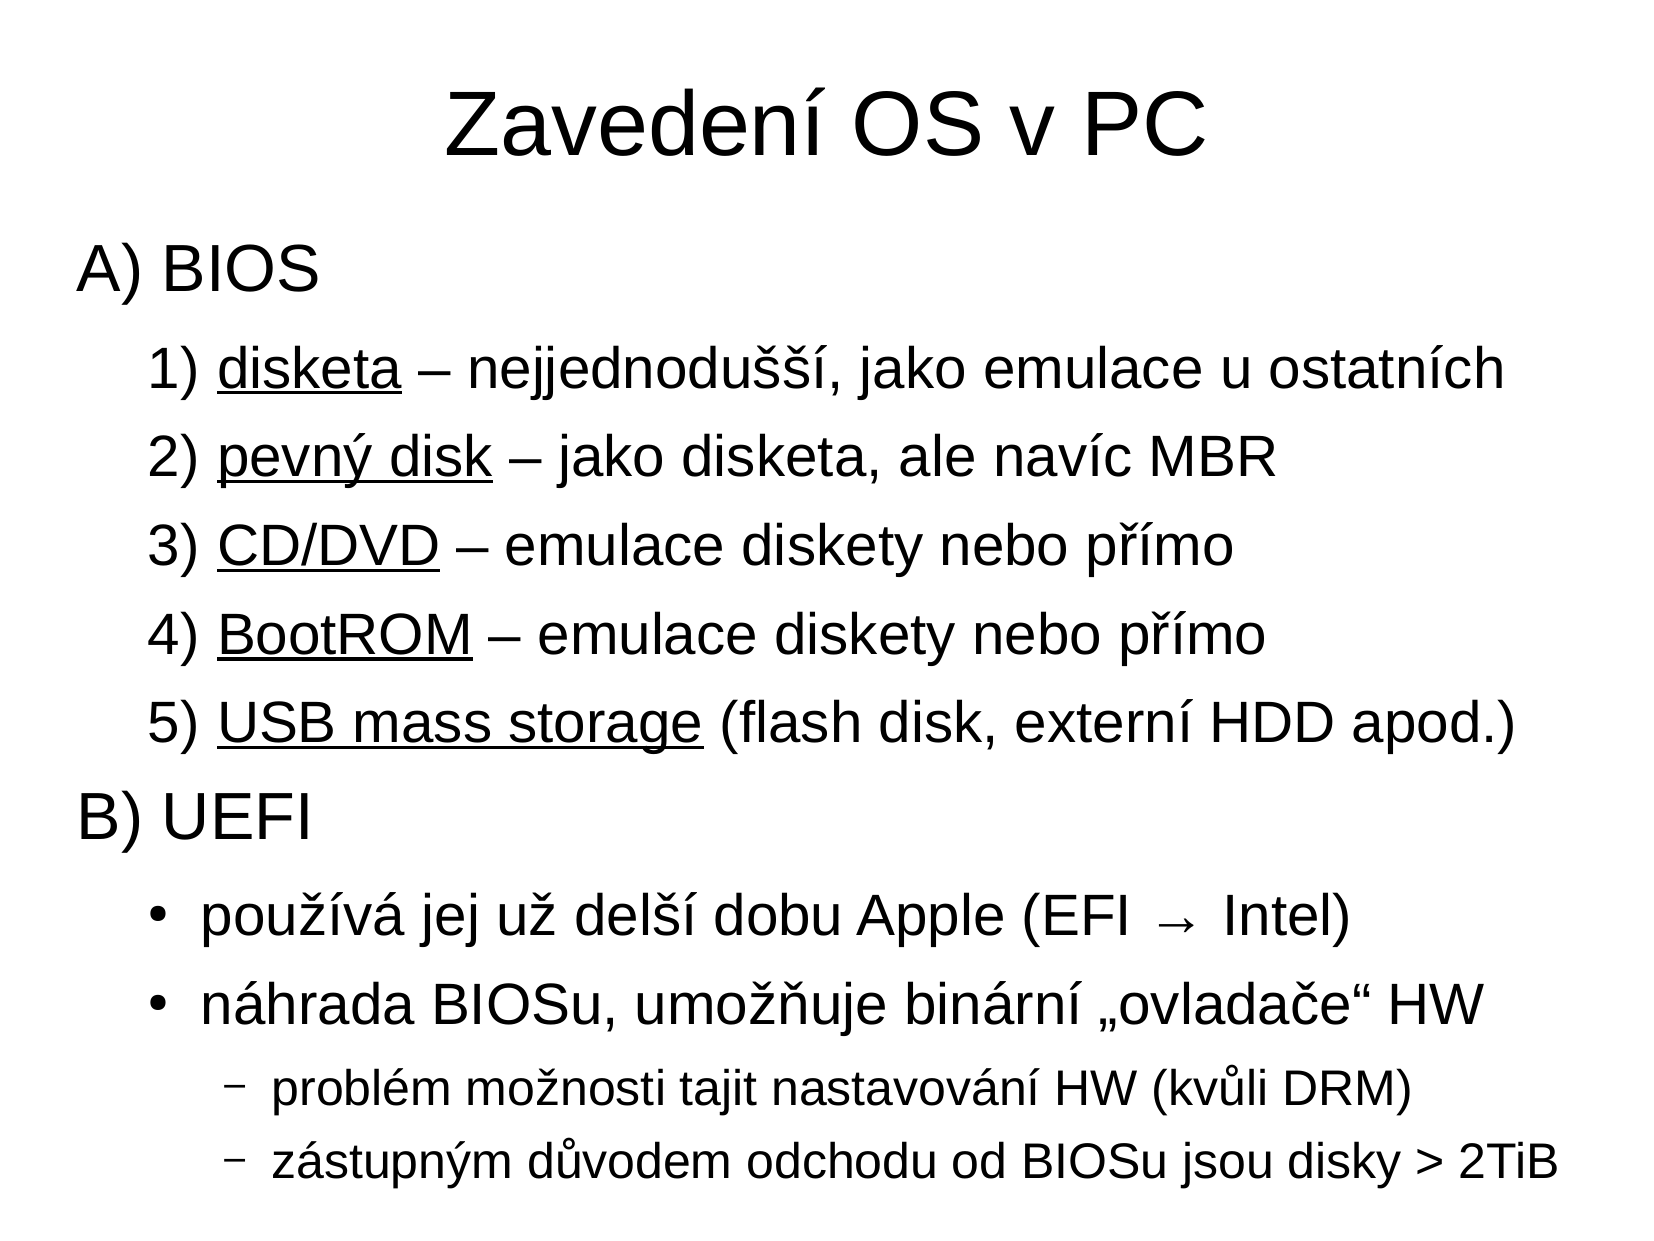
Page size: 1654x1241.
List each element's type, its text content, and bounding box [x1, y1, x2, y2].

list BIOS disketa – nejjednodušší, jako emulace u ostatních pevný disk – jako disketa, ale navíc MBR CD/DVD – emulace diskety nebo přímo BootROM – emulace diskety nebo přímo USB mass storage (flash disk, externí HDD apod.) UEFI používá jej už delší dobu Apple (EFI → Intel) náhrada BIOSu, umožňuje binární „ovladače“ HW problém možnosti tajit nastavování HW (kvůli DRM) zástupným důvodem odchodu od BIOSu jsou disky > 2TiB [59, 231, 1625, 1190]
title Zavedení OS v PC [82, 27, 1571, 220]
